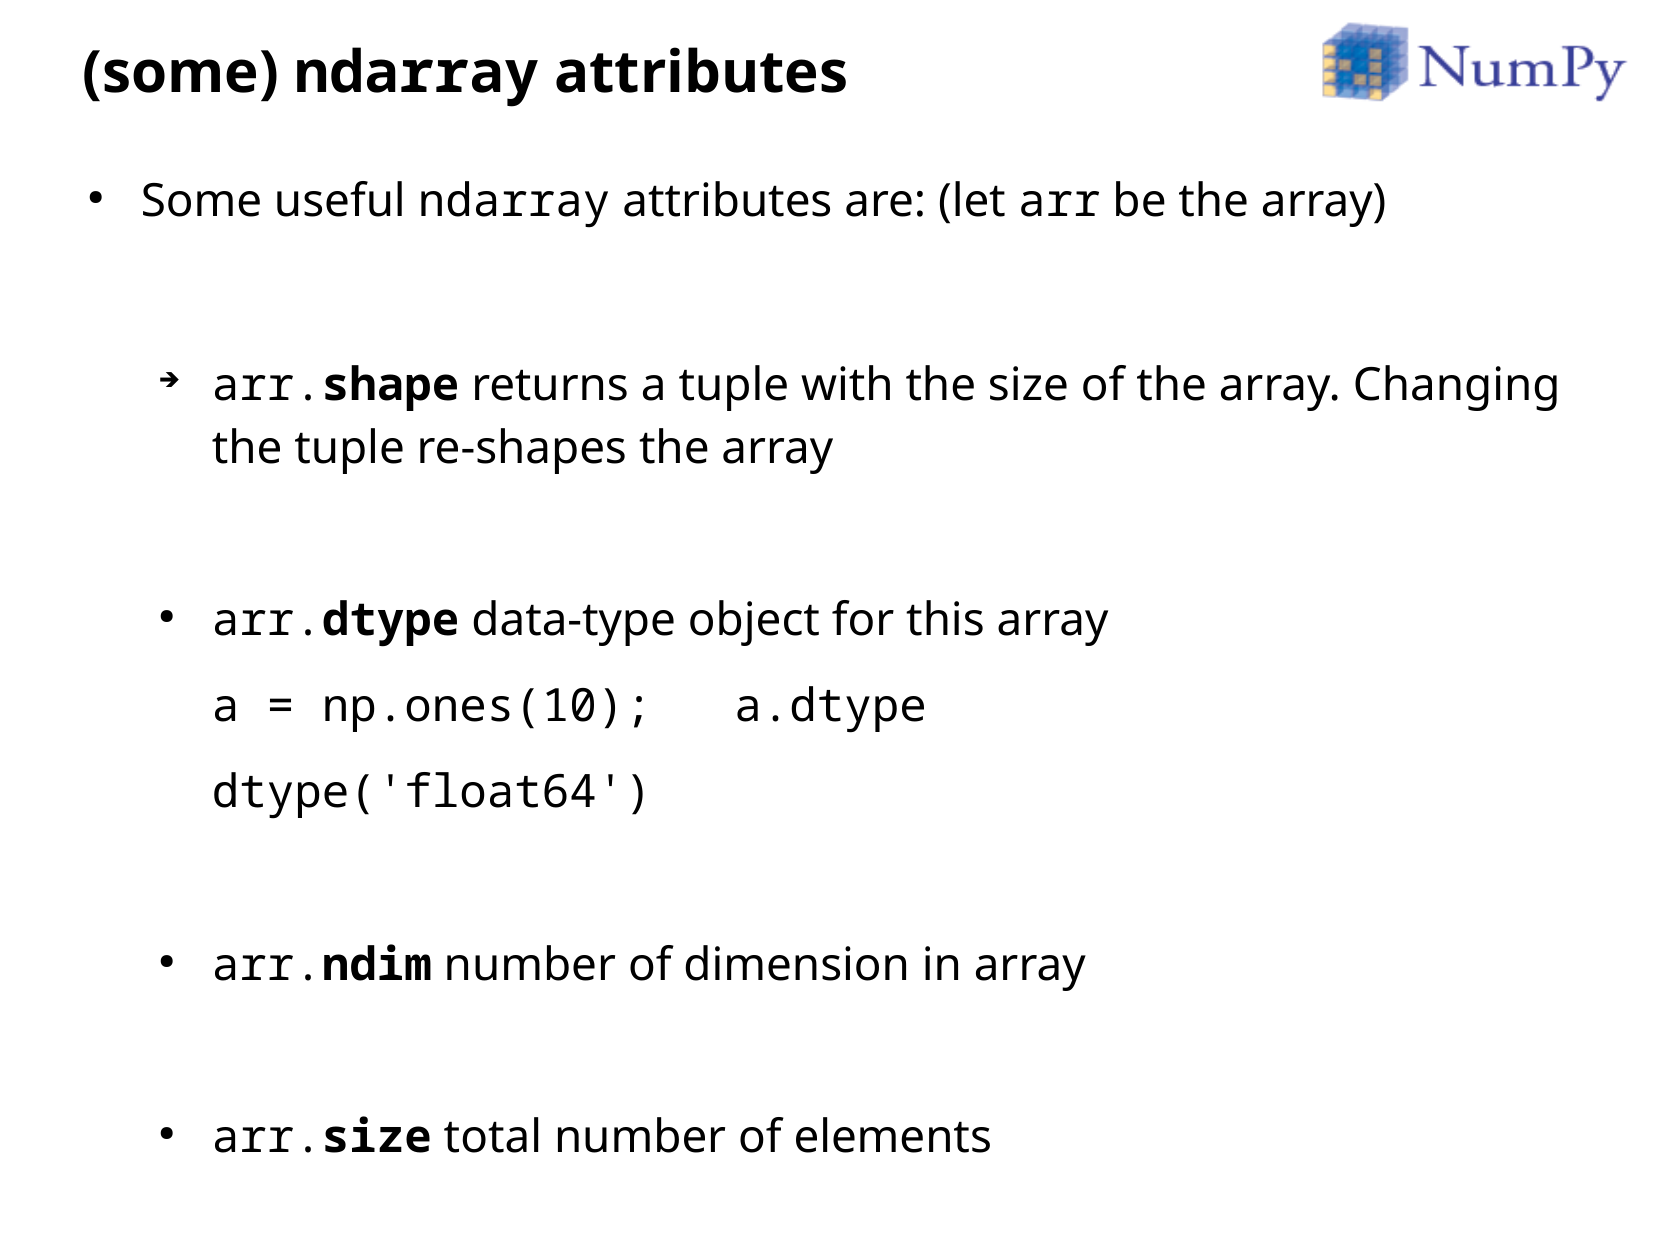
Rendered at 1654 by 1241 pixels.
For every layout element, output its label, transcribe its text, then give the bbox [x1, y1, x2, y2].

list Some useful ndarray attributes are: (let arr be the array) arr.shape returns a tuple with the size of the array. Changing the tuple re-shapes the array arr.dtype data-type object for this array a = np.ones(10); a.dtype dtype('float64') arr.ndim number of dimension in array arr.size total number of elements [70, 167, 1613, 1224]
title (some) ndarray attributes [82, 15, 1571, 125]
picture [1302, 13, 1635, 113]
